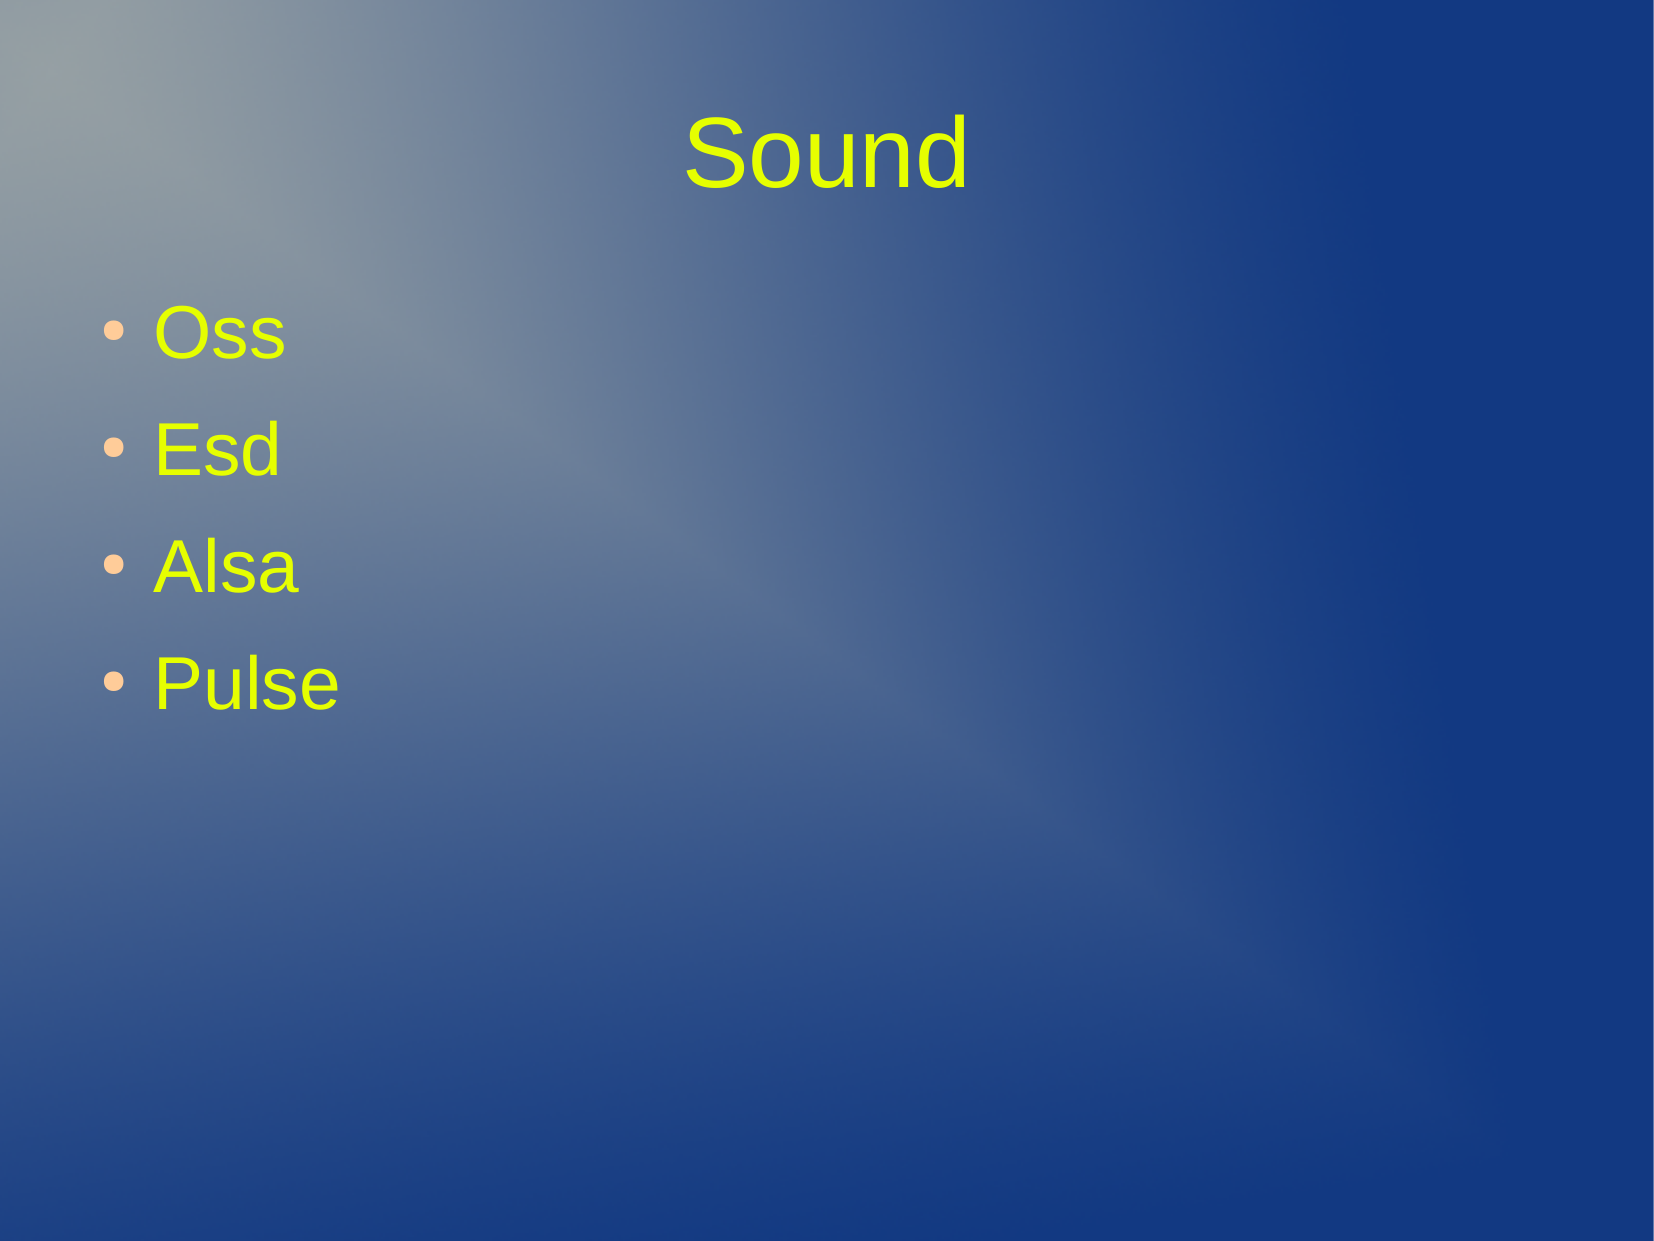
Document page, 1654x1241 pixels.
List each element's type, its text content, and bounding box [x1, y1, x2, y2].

picture [0, 0, 1654, 1241]
title Sound [82, 56, 1571, 250]
list Oss Esd Alsa Pulse [82, 290, 1571, 1094]
